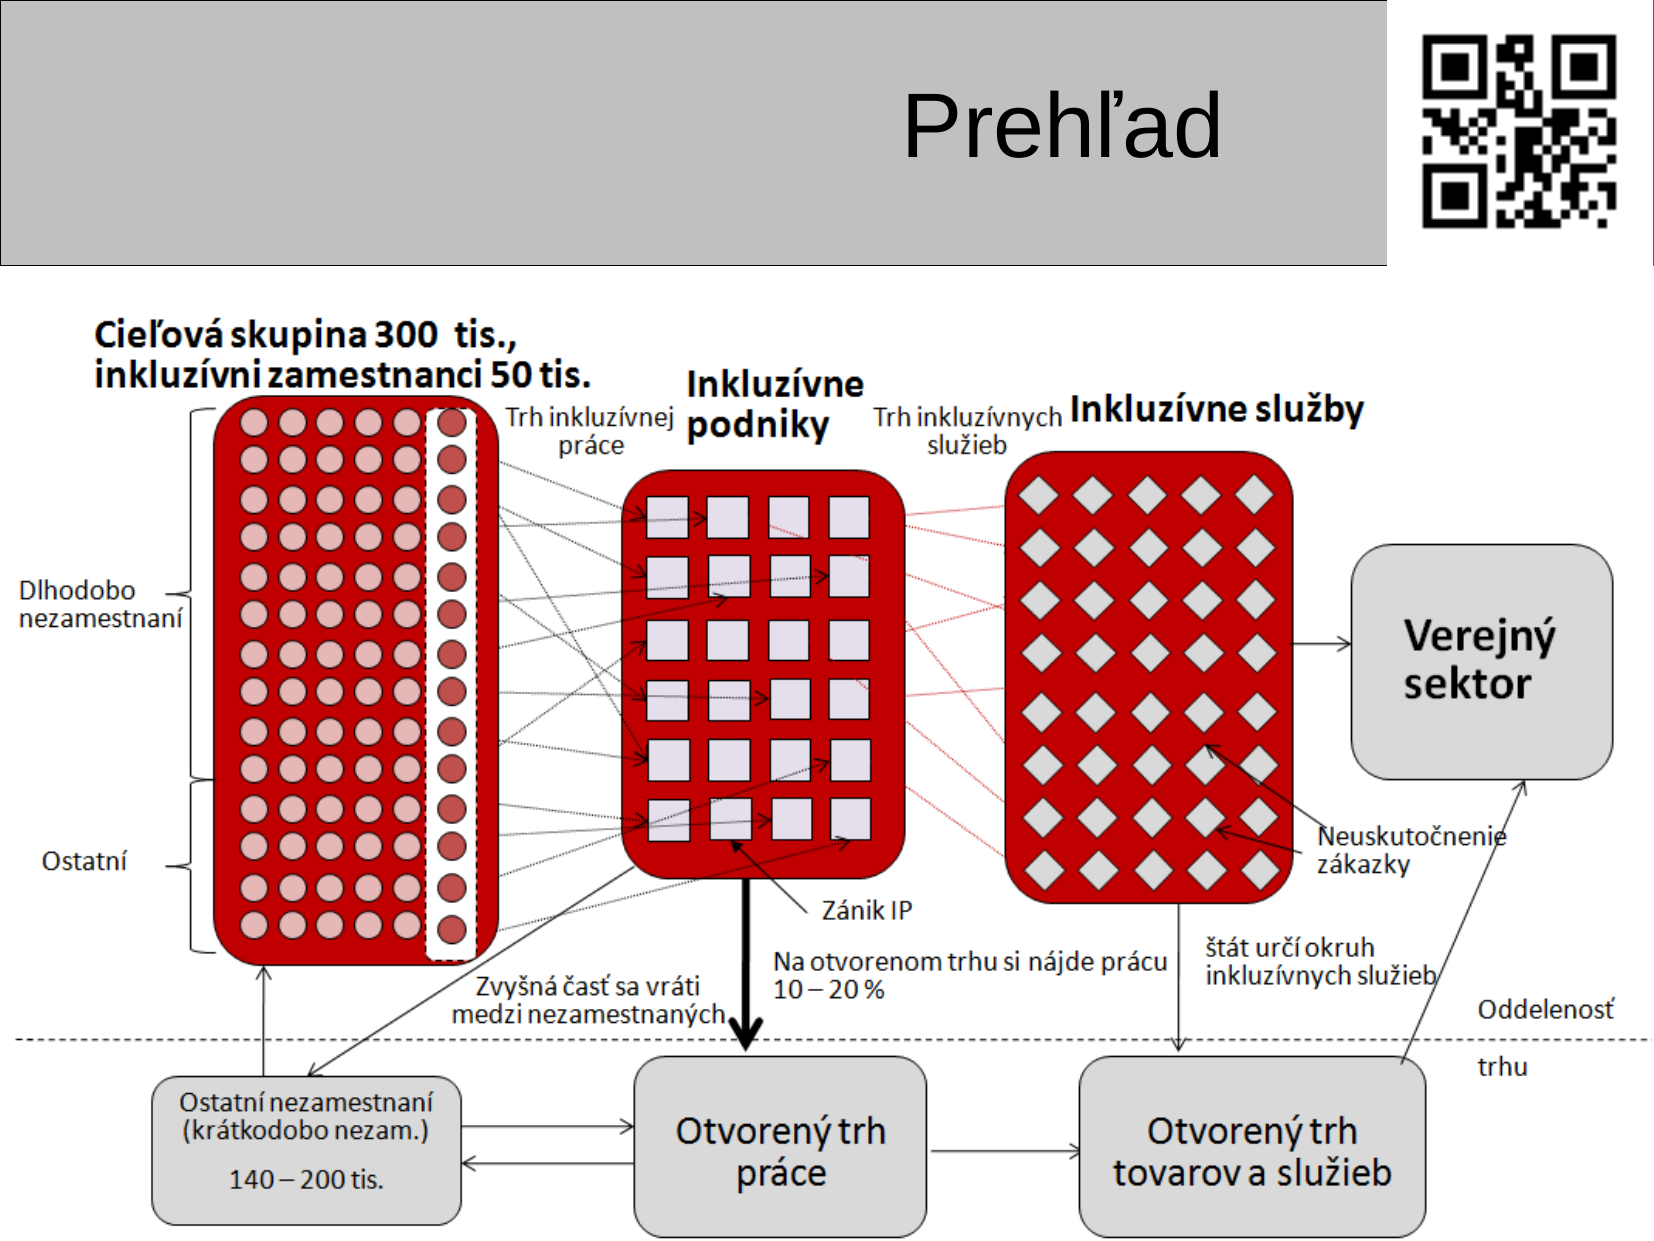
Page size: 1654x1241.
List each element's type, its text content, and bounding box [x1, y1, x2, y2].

picture [1387, 0, 1654, 266]
picture [0, 295, 1654, 1240]
title Prehľad [561, 29, 1387, 237]
